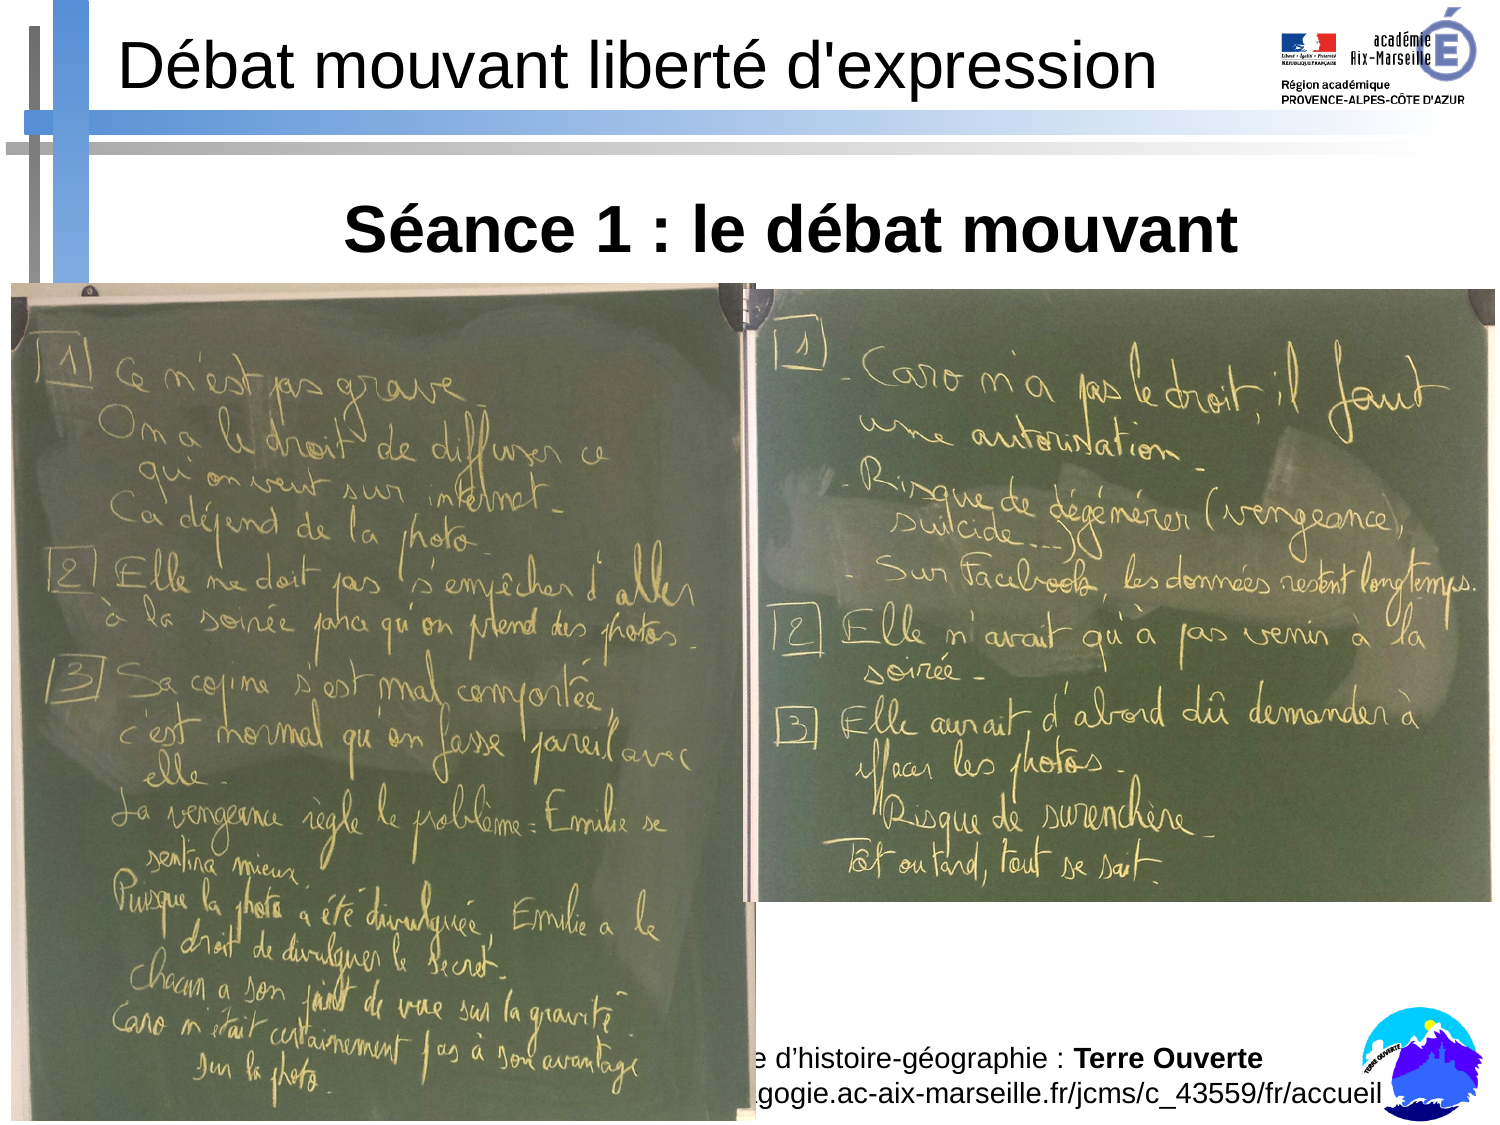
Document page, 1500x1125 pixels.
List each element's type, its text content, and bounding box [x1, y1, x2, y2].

text_box [5, 0, 1454, 283]
text_box Site académique d’histoire-géographie : Terre Ouverte http://www.pedagogie.ac-aix-marseille.fr/jcms/c_43559/fr/accueil [756, 1031, 1399, 1117]
picture [1360, 1006, 1484, 1122]
picture [11, 283, 1495, 1121]
text_box Débat mouvant liberté d'expression [102, 14, 1175, 110]
text_box Séance 1 : le débat mouvant [100, 178, 1484, 274]
picture [1269, 0, 1484, 114]
